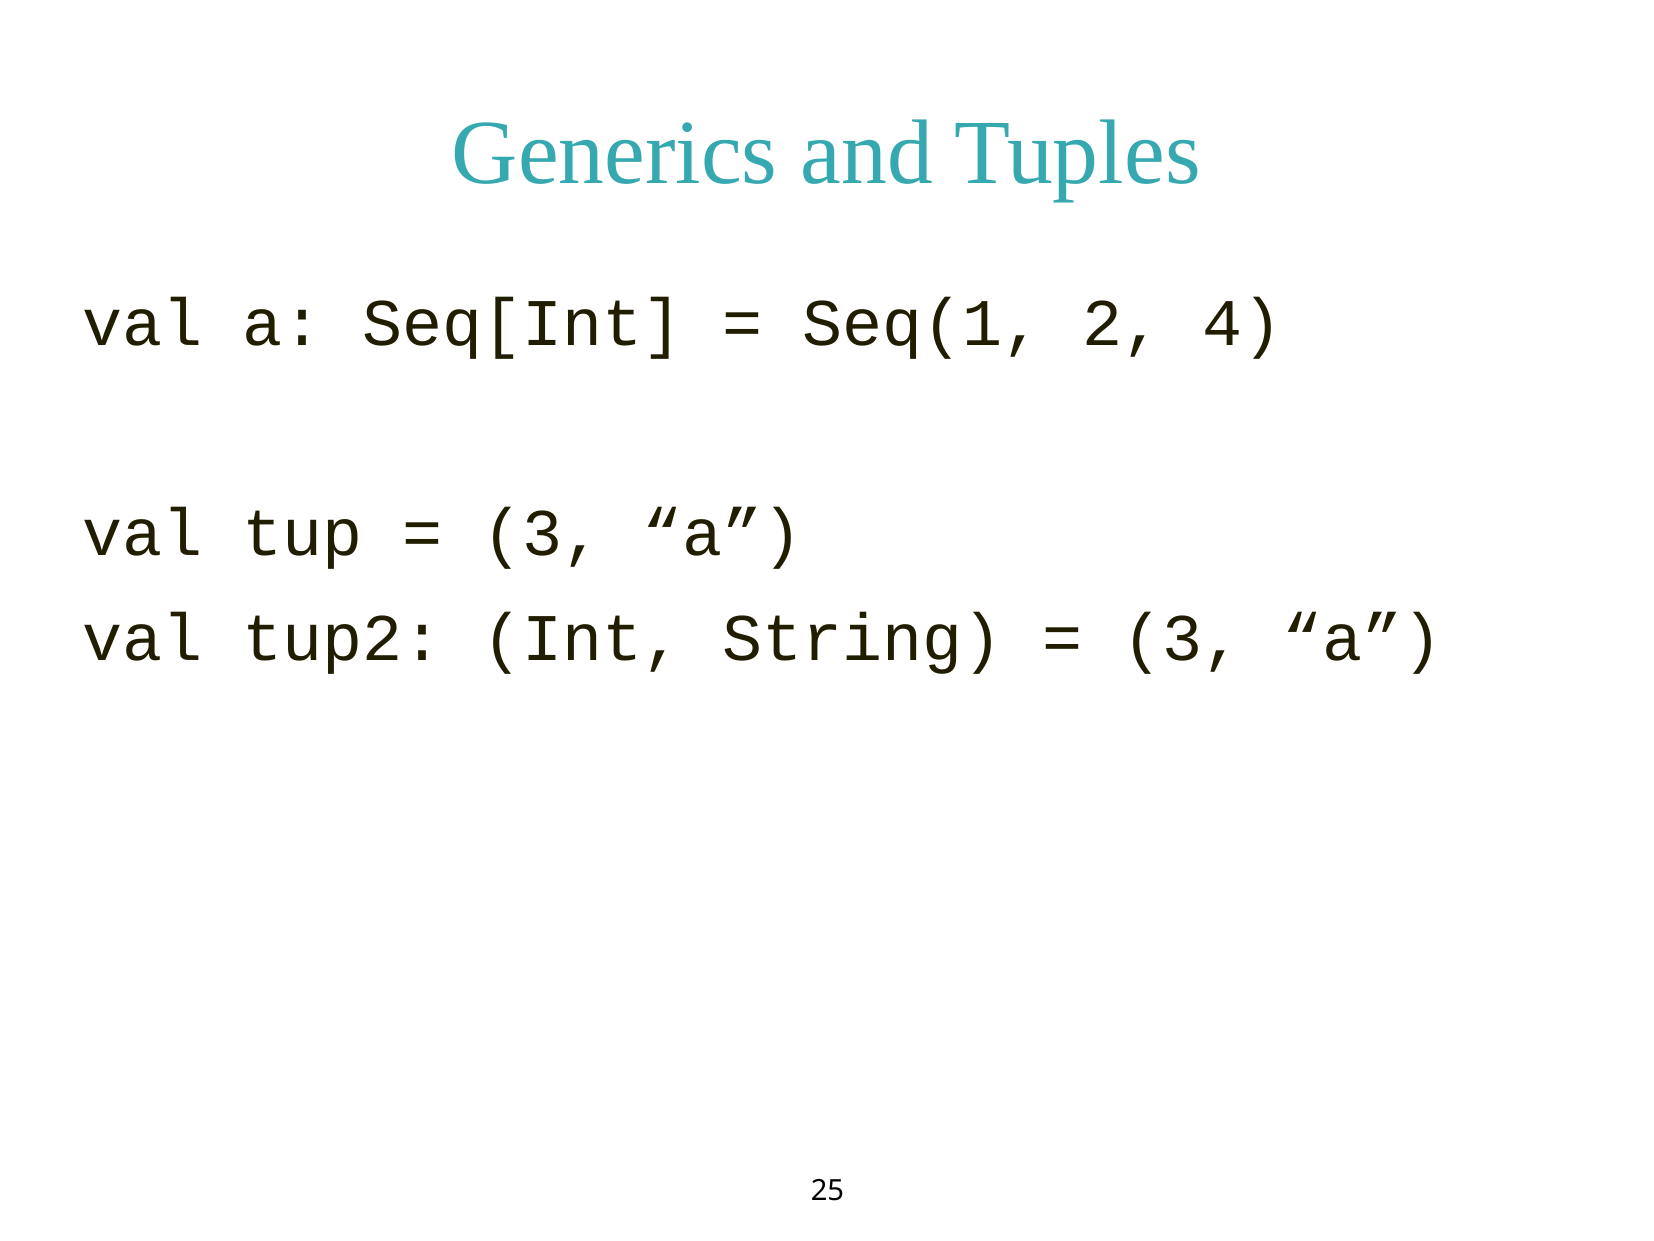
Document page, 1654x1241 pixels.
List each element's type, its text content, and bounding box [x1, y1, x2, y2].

list val a: Seq[Int] = Seq(1, 2, 4) val tup = (3, “a”) val tup2: (Int, String) = (3, “a”) [82, 290, 1571, 1010]
title Generics and Tuples [82, 49, 1571, 257]
